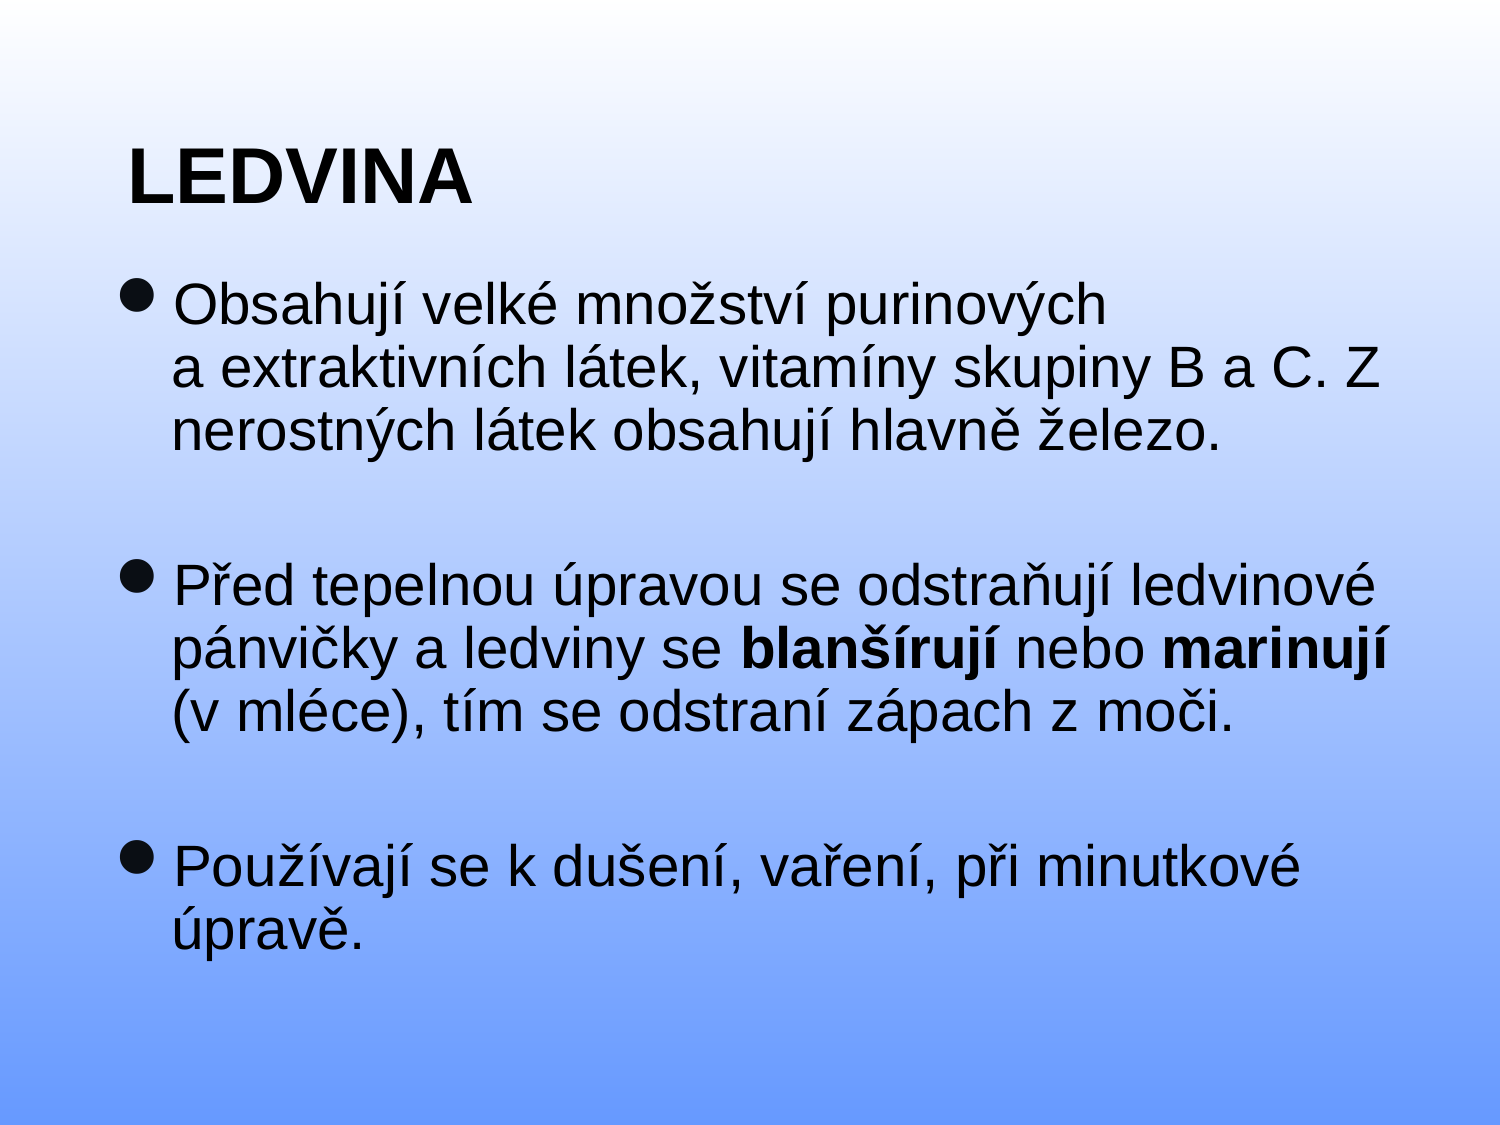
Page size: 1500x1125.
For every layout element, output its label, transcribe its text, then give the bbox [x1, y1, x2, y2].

list Obsahují velké množství purinových a extraktivních látek, vitamíny skupiny B a C. Z nerostných látek obsahují hlavně železo. Před tepelnou úpravou se odstraňují ledvinové pánvičky a ledviny se blanšírují nebo marinují (v mléce), tím se odstraní zápach z moči. Používají se k dušení, vaření, při minutkové úpravě. [100, 267, 1449, 1088]
title LEDVINA [112, 78, 1463, 266]
